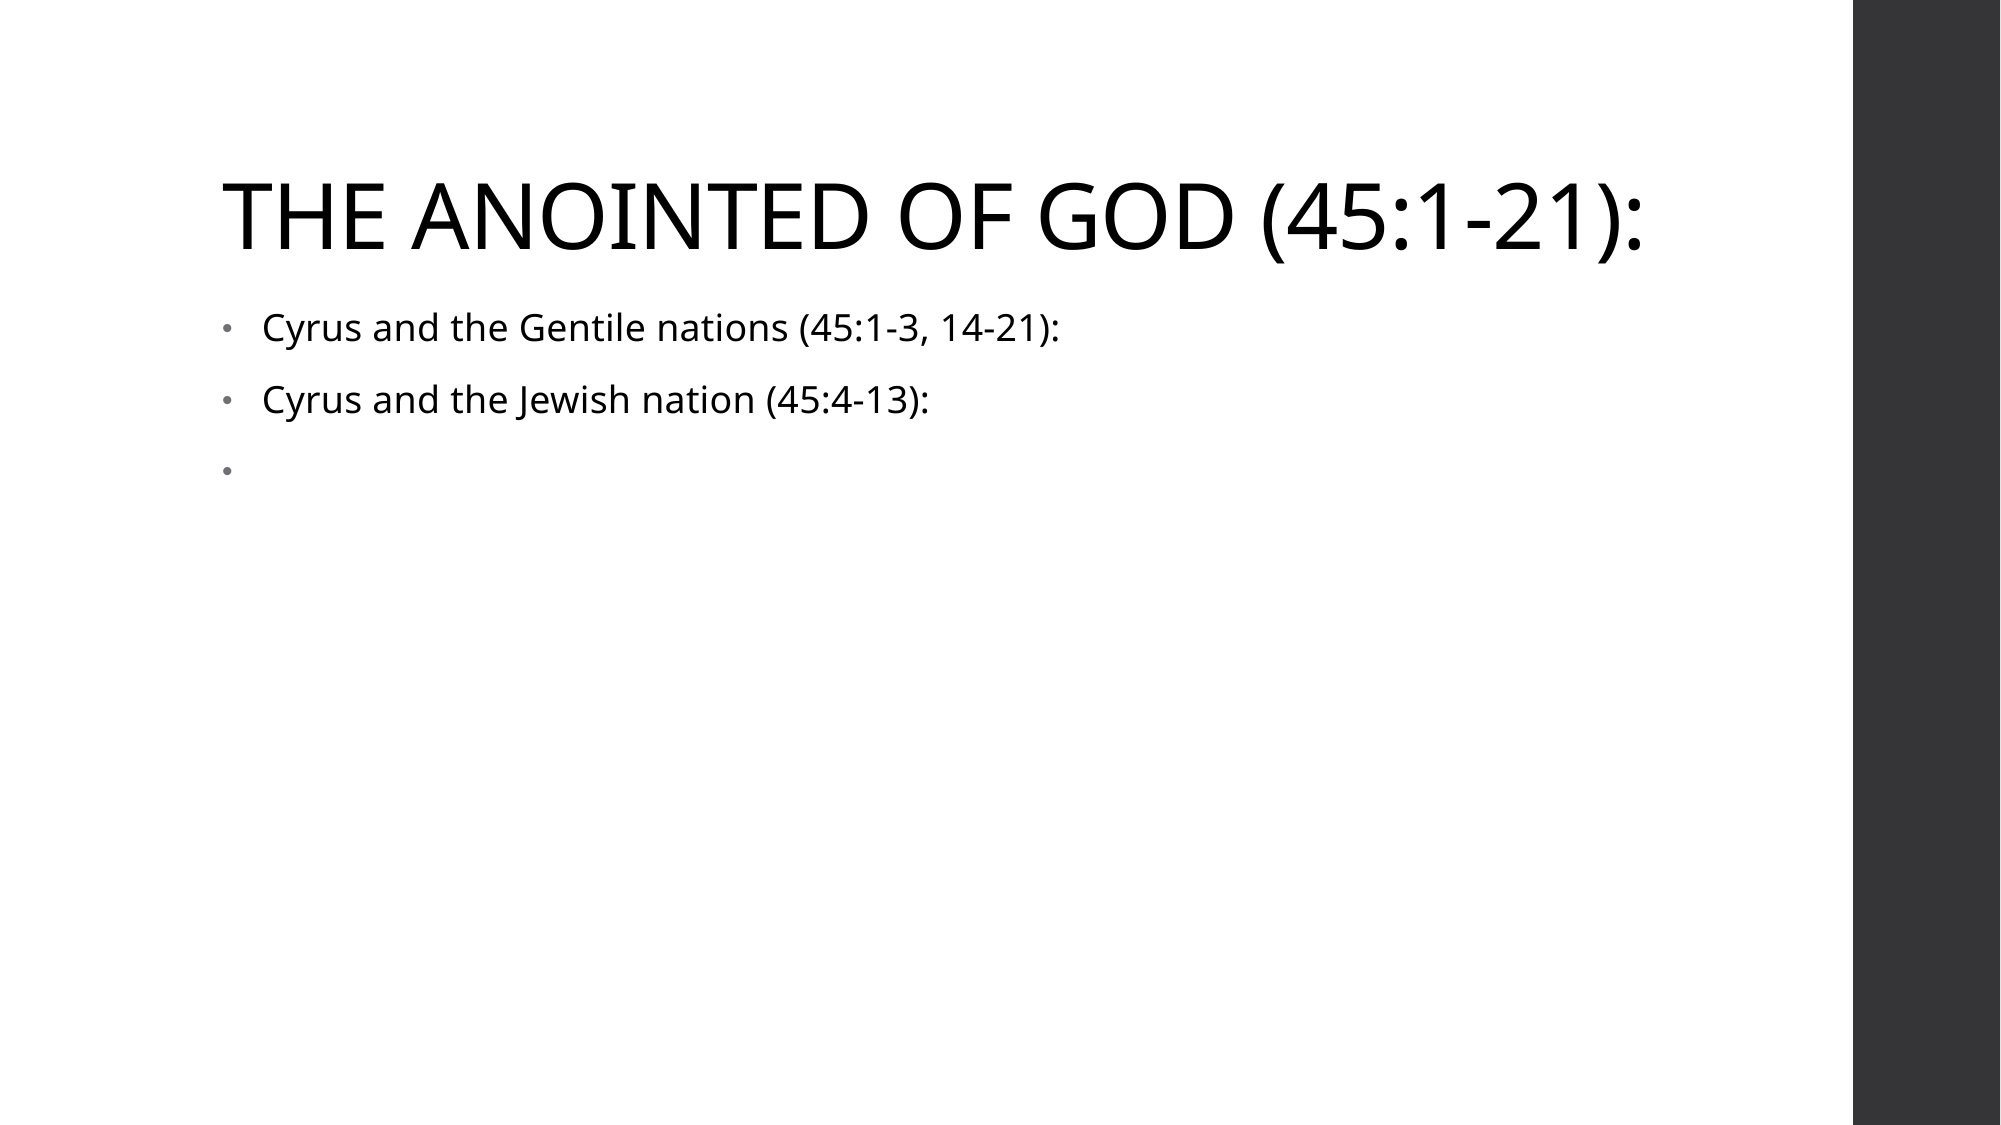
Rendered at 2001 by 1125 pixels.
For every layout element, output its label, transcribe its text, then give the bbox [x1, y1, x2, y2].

title THE ANOINTED OF GOD (45:1-21): [206, 60, 1797, 278]
list Cyrus and the Gentile nations (45:1-3, 14-21): Cyrus and the Jewish nation (45:4-13): [206, 299, 1617, 1014]
